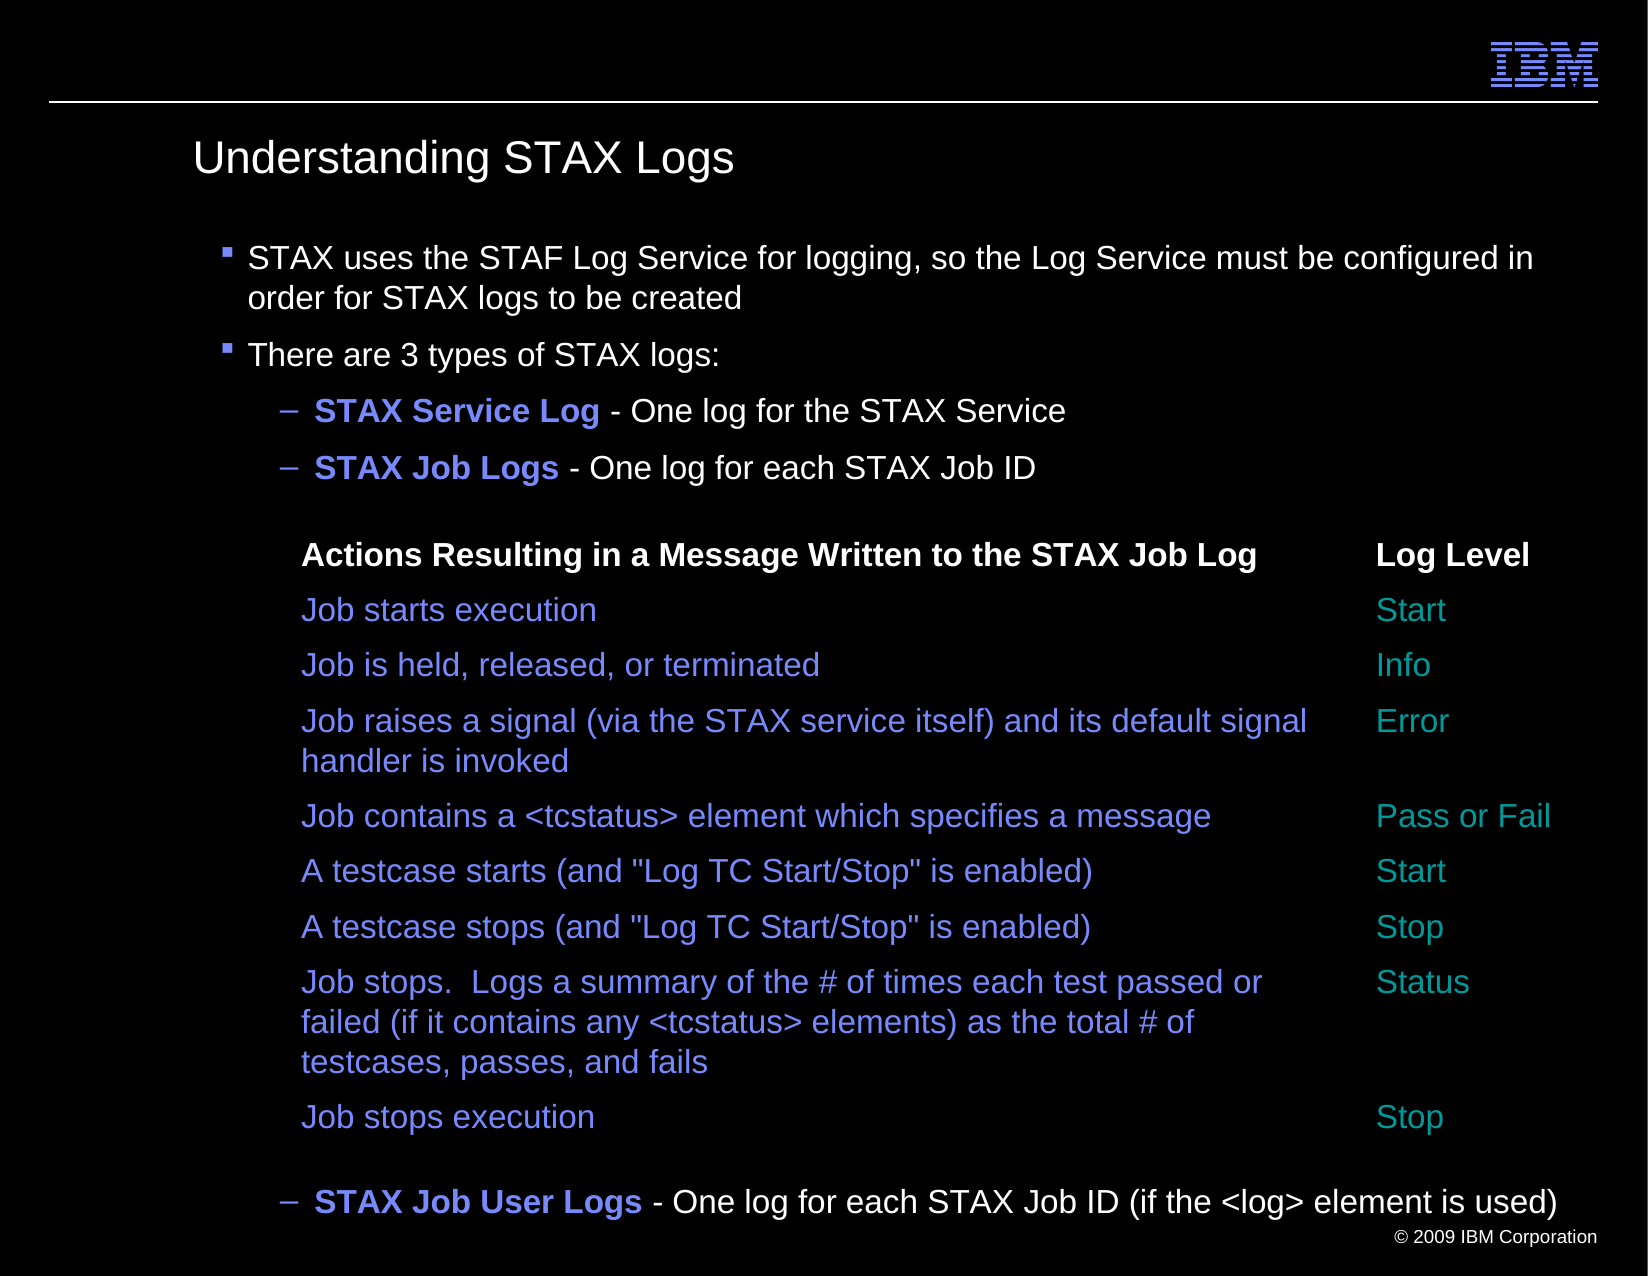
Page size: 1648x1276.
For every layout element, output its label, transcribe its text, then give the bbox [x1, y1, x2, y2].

title Understanding STAX Logs [175, 125, 1648, 219]
table_cell Job contains a <tcstatus> element which specifies a message [286, 786, 1361, 842]
table_cell A testcase starts (and "Log TC Start/Stop" is enabled) [286, 842, 1361, 897]
table_cell Job raises a signal (via the STAX service itself) and its default signal handler is invoked [286, 691, 1361, 786]
table_cell Start [1361, 581, 1599, 636]
table_cell Pass or Fail [1361, 786, 1599, 842]
table_cell Job stops. Logs a summary of the # of times each test passed or failed (if it contains any <tcstatus> elements) as the total # of testcases, passes, and fails [286, 953, 1361, 1088]
table_cell Status [1361, 953, 1599, 1088]
table_cell Job starts execution [286, 581, 1361, 636]
picture [1491, 42, 1598, 87]
text_box STAX uses the STAF Log Service for logging, so the Log Service must be configured in order for STAX logs to be created There are 3 types of STAX logs: STAX Service Log - One log for the STAX Service STAX Job Logs - One log for each STAX Job ID STAX Job User Logs - One log for each STAX Job ID (if the <log> element is used) [219, 236, 1570, 1221]
table_cell A testcase stops (and "Log TC Start/Stop" is enabled) [286, 897, 1361, 953]
table_header Actions Resulting in a Message Written to the STAX Job Log [286, 525, 1361, 581]
table_cell Start [1361, 842, 1599, 897]
table_cell Job stops execution [286, 1088, 1361, 1143]
table_cell Stop [1361, 1088, 1599, 1143]
table_cell Error [1361, 691, 1599, 786]
table_cell Stop [1361, 897, 1599, 953]
table_header Log Level [1361, 525, 1599, 581]
table_cell Job is held, released, or terminated [286, 636, 1361, 691]
table_cell Info [1361, 636, 1599, 691]
